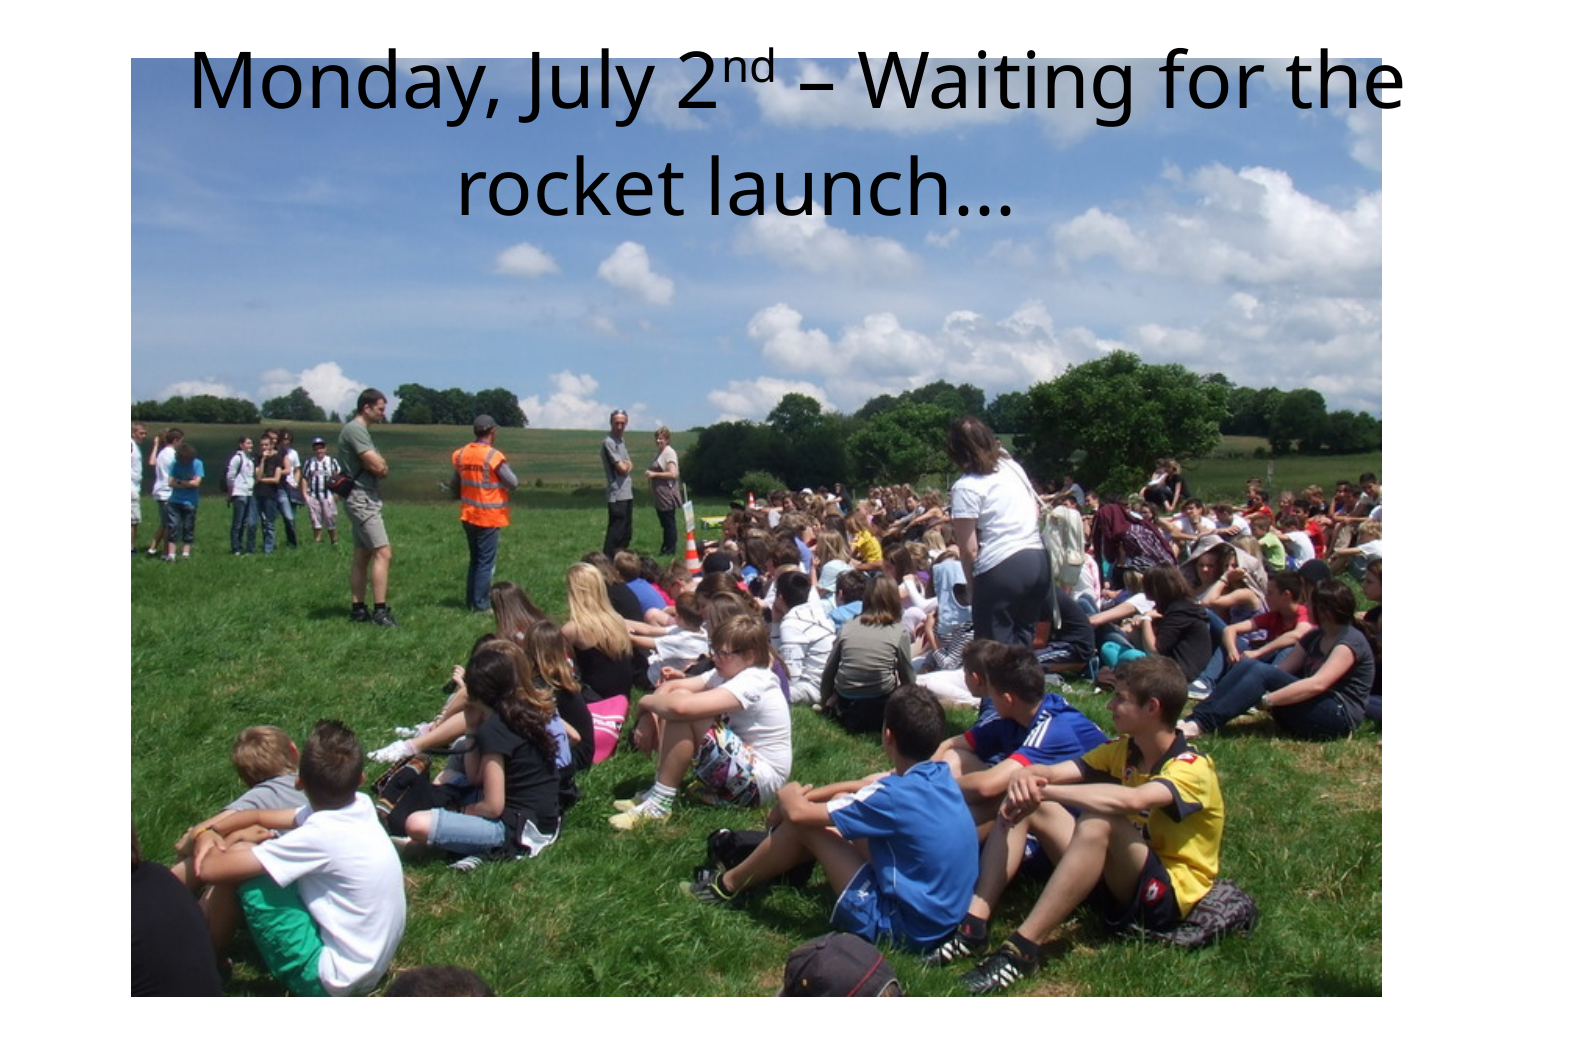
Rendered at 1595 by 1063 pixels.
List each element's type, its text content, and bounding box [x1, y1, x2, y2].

picture [131, 220, 1382, 997]
title Monday, July 2nd – Waiting for the rocket launch... [79, 42, 1515, 220]
